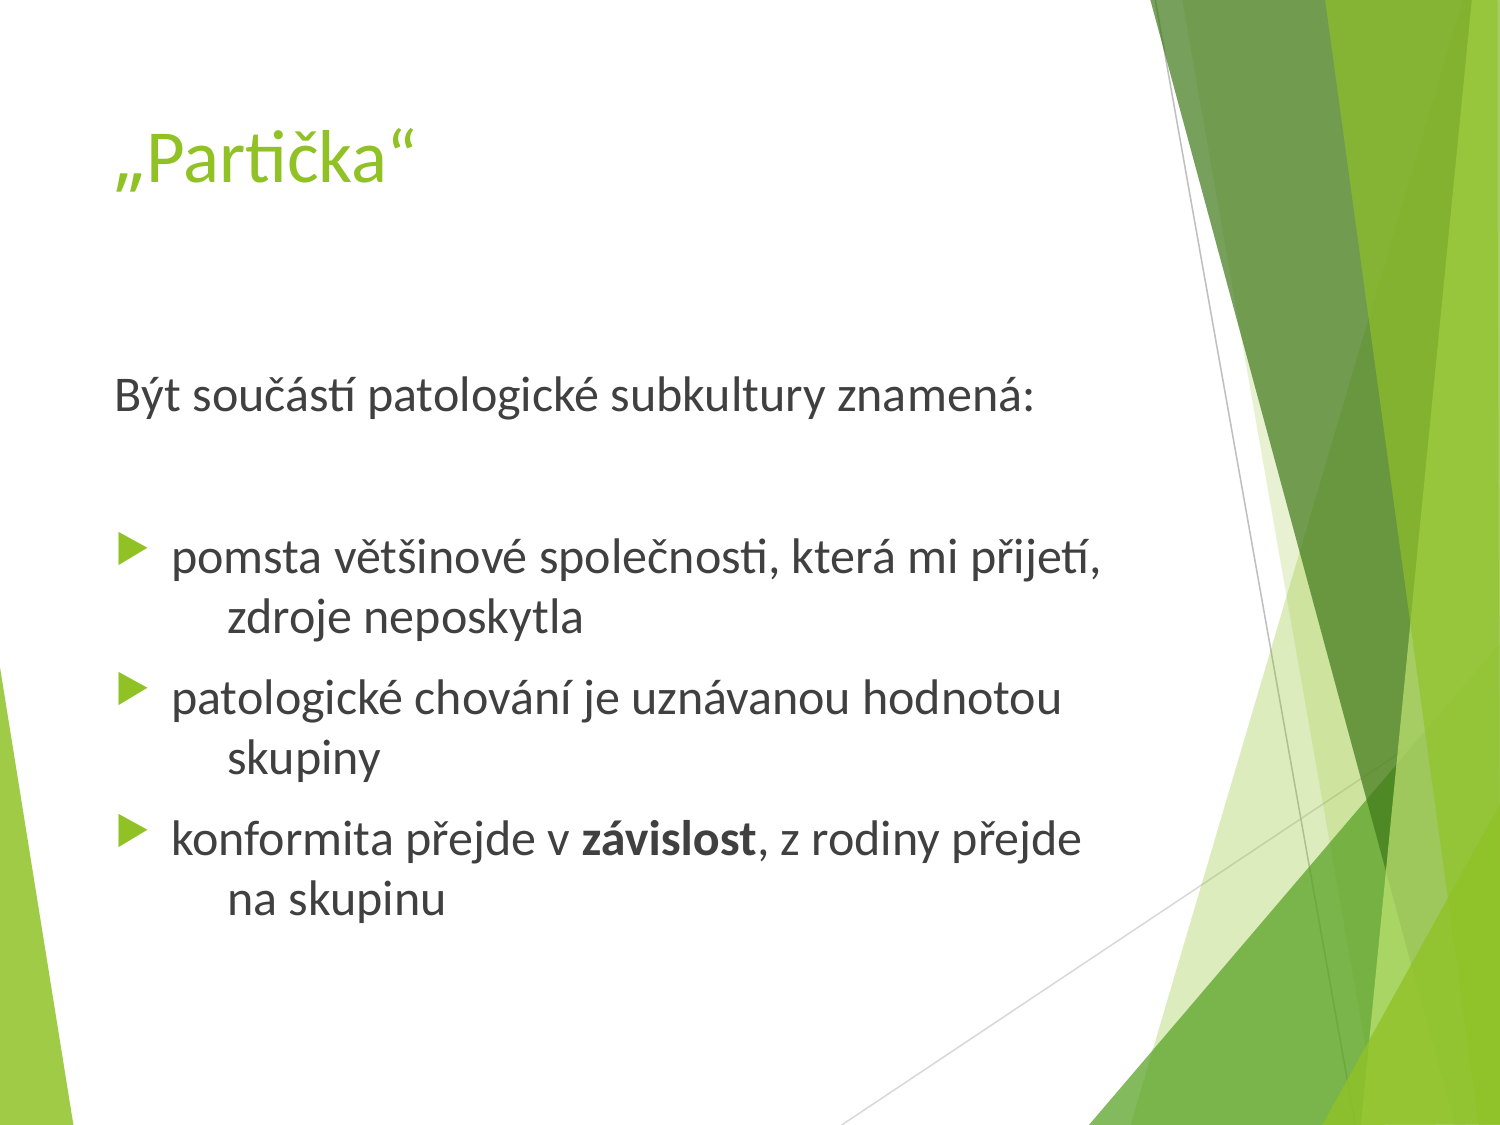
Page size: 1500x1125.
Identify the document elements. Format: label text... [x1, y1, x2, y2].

list Být součástí patologické subkultury znamená: pomsta většinové společnosti, která mi přijetí, zdroje neposkytla patologické chování je uznávanou hodnotou skupiny konformita přejde v závislost, z rodiny přejde na skupinu [99, 354, 1142, 992]
title „Partička“ [99, 99, 1142, 317]
